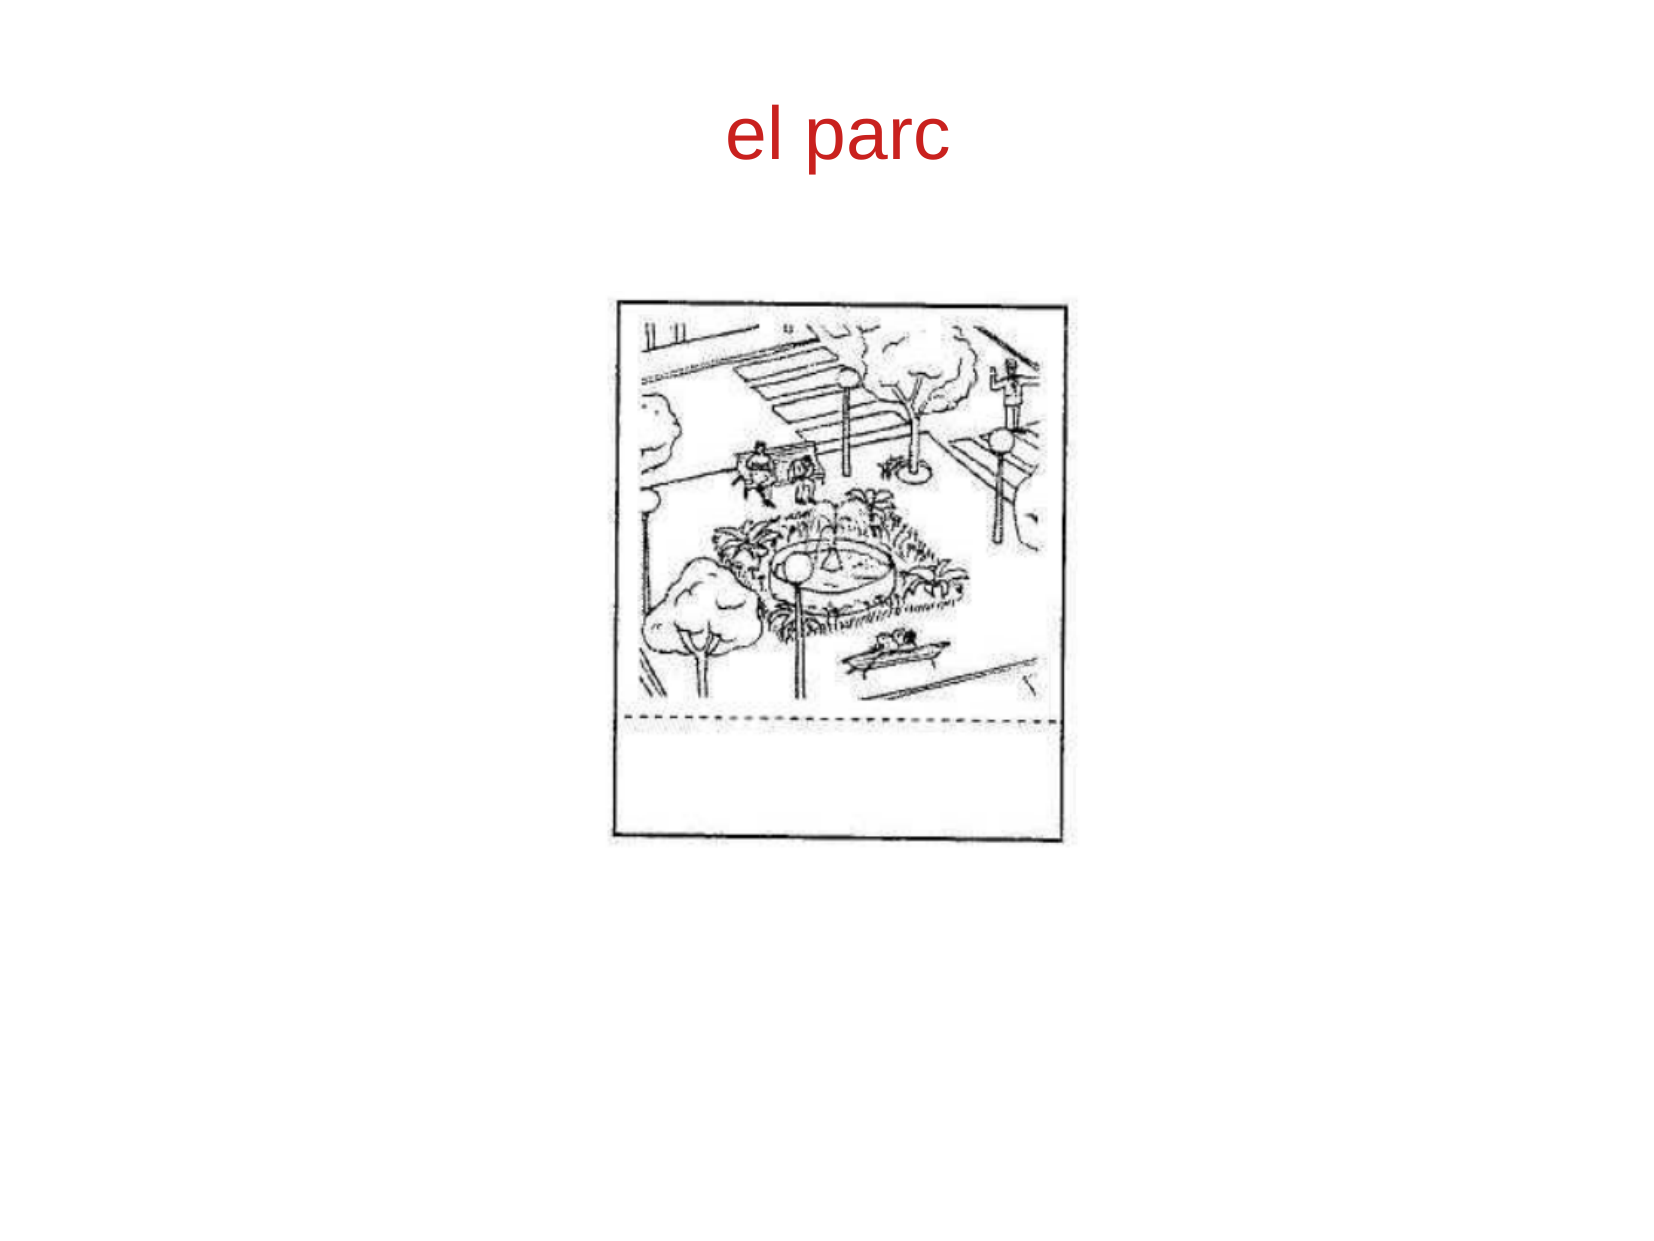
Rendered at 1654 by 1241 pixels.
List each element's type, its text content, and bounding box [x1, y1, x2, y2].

text_box el parc [389, 58, 1288, 201]
picture [581, 291, 1094, 873]
